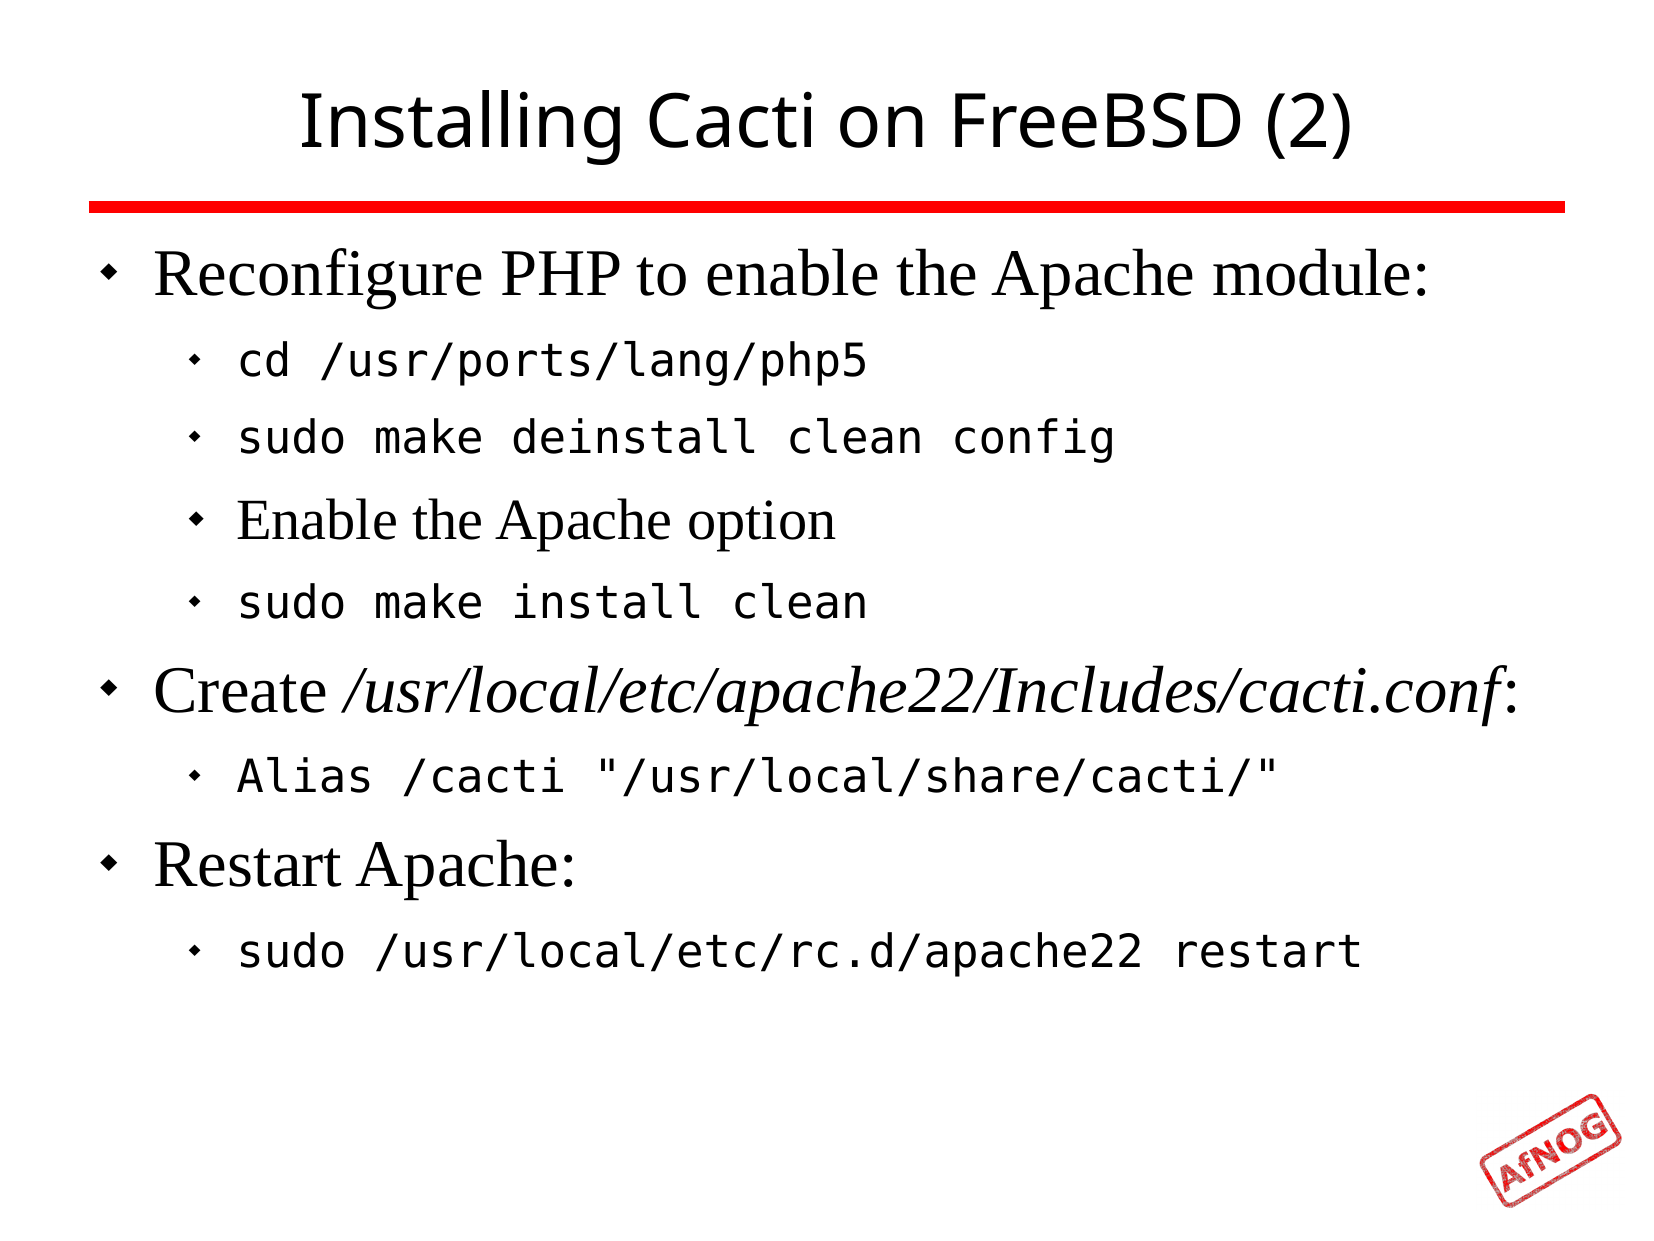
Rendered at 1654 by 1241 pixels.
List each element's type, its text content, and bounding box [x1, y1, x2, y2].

title Installing Cacti on FreeBSD (2) [82, 29, 1571, 207]
picture [1476, 1090, 1625, 1211]
list Reconfigure PHP to enable the Apache module: cd /usr/ports/lang/php5 sudo make deinstall clean config Enable the Apache option sudo make install clean Create /usr/local/etc/apache22/Includes/cacti.conf: Alias /cacti "/usr/local/share/cacti/" Restart Apache: sudo /usr/local/etc/rc.d/apache22 restart [82, 236, 1571, 1055]
